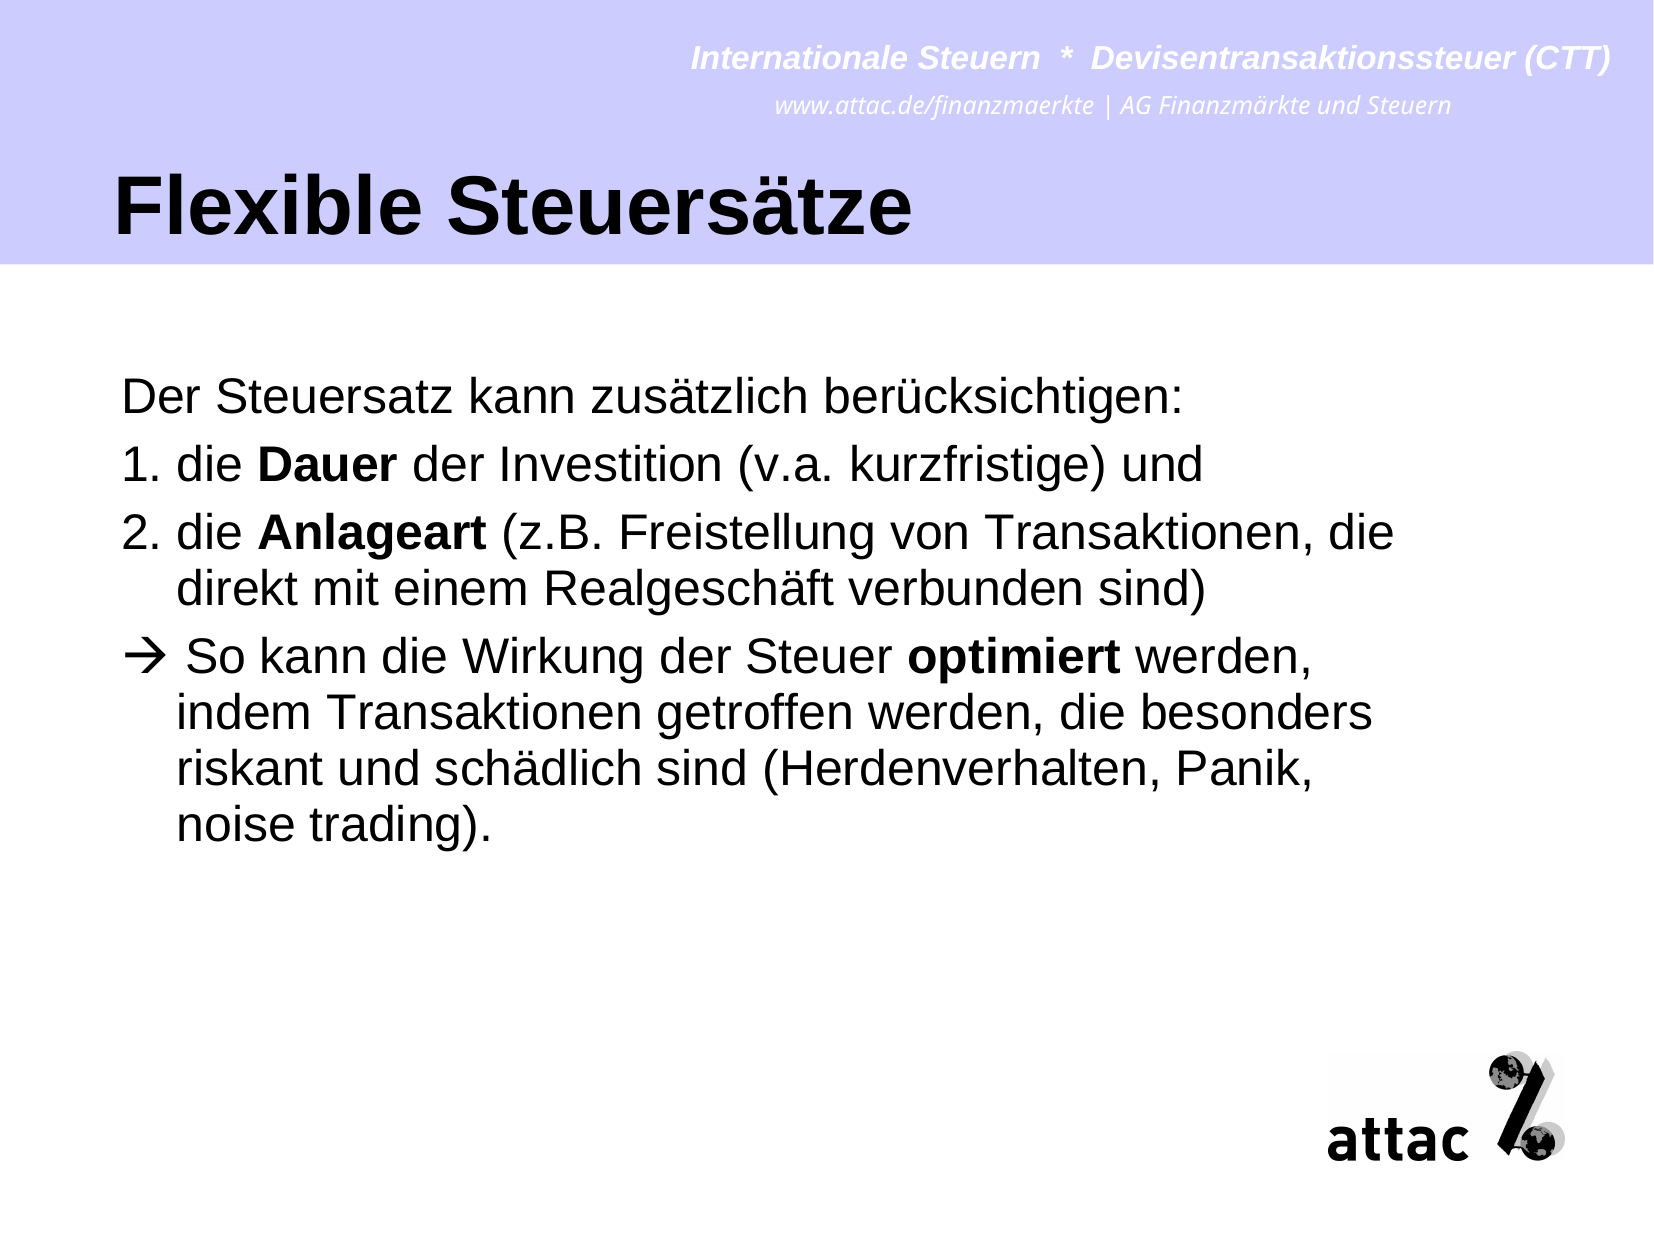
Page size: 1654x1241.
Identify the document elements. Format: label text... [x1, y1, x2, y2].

text_box [0, 0, 1654, 265]
text_box Internationale Steuern * Devisentransaktionssteuer (CTT) [407, 41, 1654, 77]
picture [1328, 1051, 1565, 1161]
text_box www.attac.de/finanzmaerkte | AG Finanzmärkte und Steuern [759, 76, 1534, 131]
text_box Der Steuersatz kann zusätzlich berücksichtigen: 1. die Dauer der Investition (v.a. kurzfristige) und 2. die Anlageart (z.B. Freistellung von Transaktionen, die direkt mit einem Realgeschäft verbunden sind)  So kann die Wirkung der Steuer optimiert werden, indem Transaktionen getroffen werden, die besonders riskant und schädlich sind (Herdenverhalten, Panik, noise trading). [106, 360, 1453, 996]
text_box Flexible Steuersätze [0, 162, 1135, 259]
